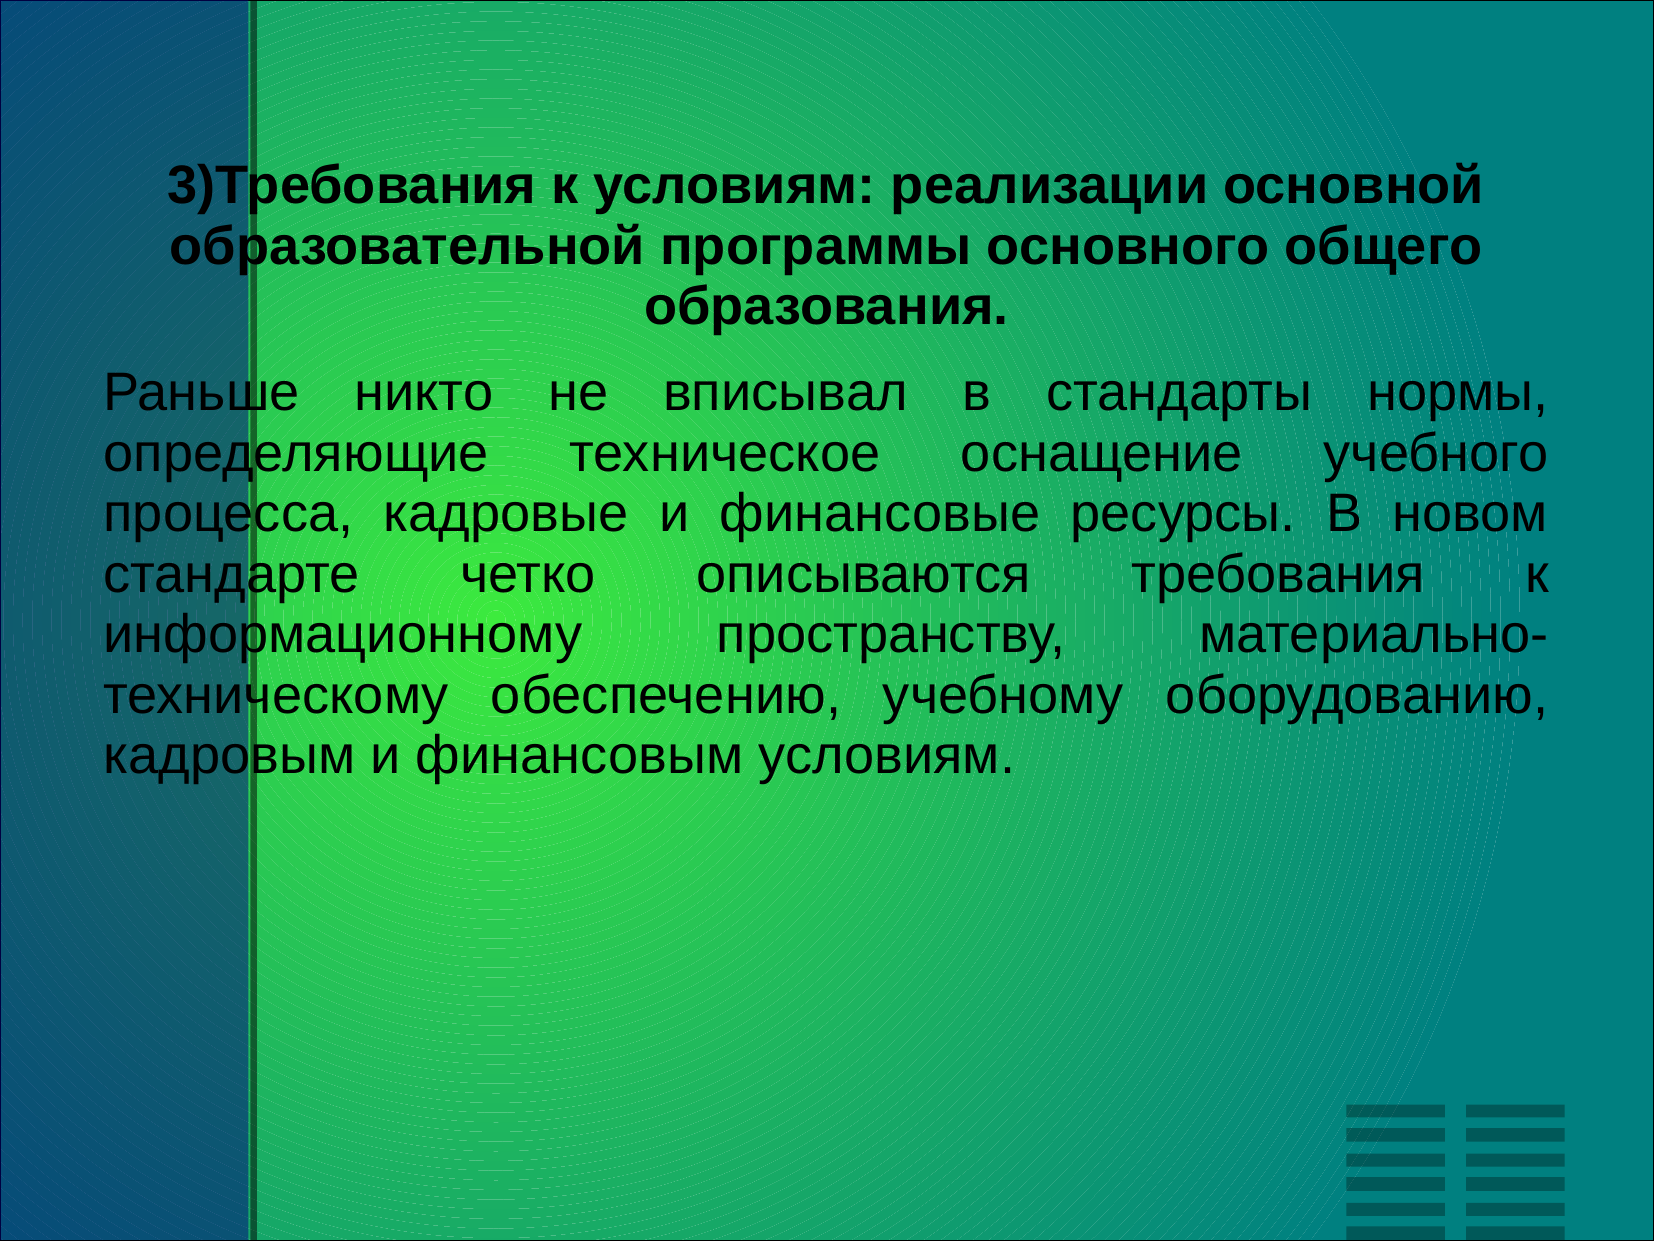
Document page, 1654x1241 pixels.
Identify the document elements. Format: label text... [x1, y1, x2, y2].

text_box 3)Требования к условиям: реализации основной образовательной программы основного общего образования. Раньше никто не вписывал в стандарты нормы, определяющие техническое оснащение учебного процесса, кадровые и финансовые ресурсы. В новом стандарте четко описываются требования к информационному пространству, материально-техническому обеспечению, учебному оборудованию, кадровым и финансовым условиям. [88, 147, 1565, 1115]
